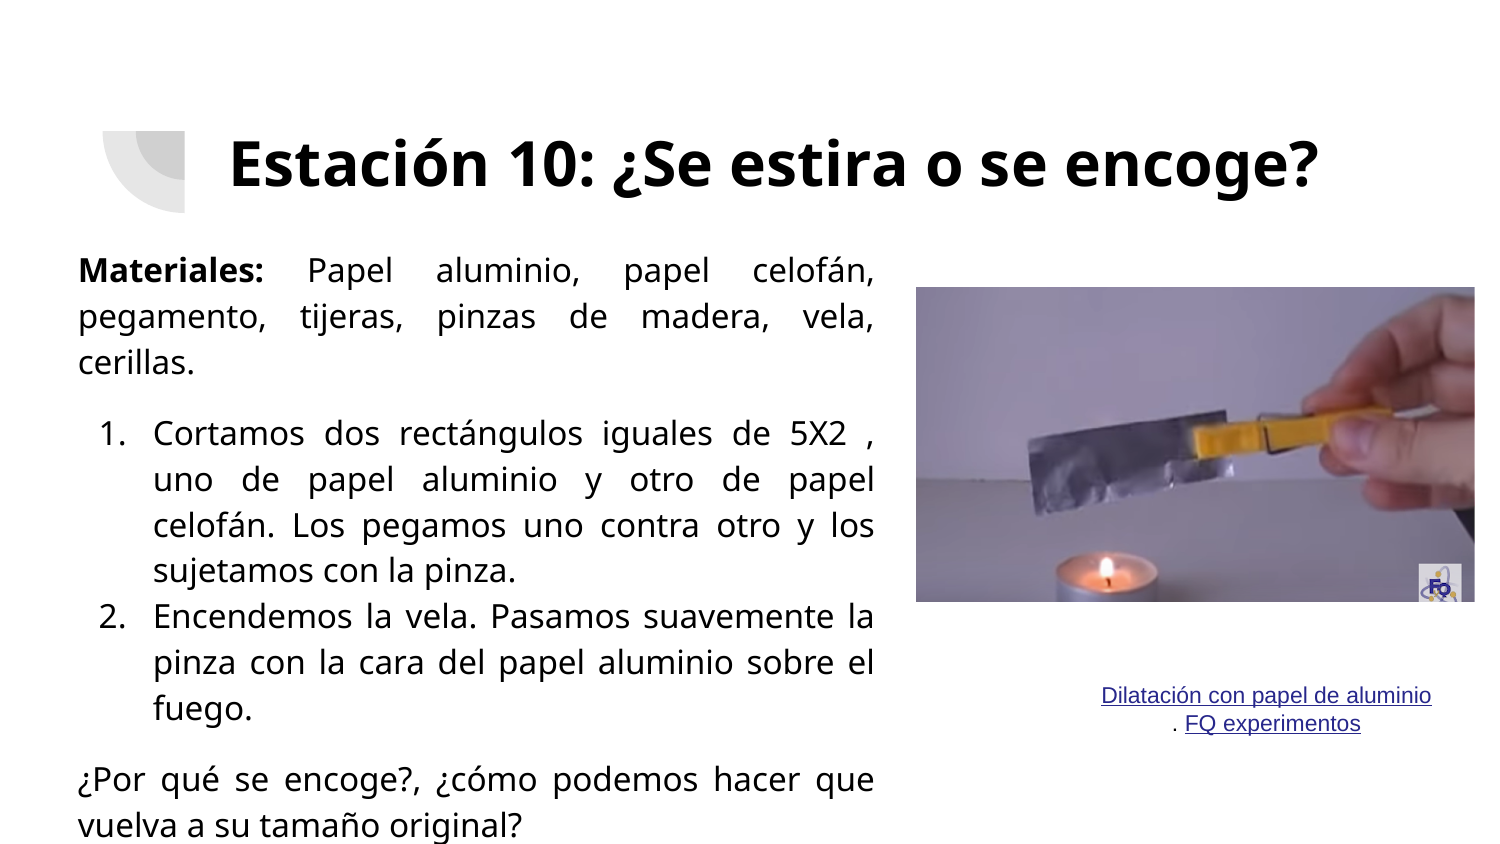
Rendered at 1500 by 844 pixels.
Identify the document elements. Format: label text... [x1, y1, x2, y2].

text_box Dilatación con papel de aluminio. FQ experimentos [1085, 665, 1448, 746]
title Estación 10: ¿Se estira o se encoge? [213, 98, 1433, 263]
list Materiales: Papel aluminio, papel celofán, pegamento, tijeras, pinzas de madera, vela, cerillas. Cortamos dos rectángulos iguales de 5X2 , uno de papel aluminio y otro de papel celofán. Los pegamos uno contra otro y los sujetamos con la pinza. Encendemos la vela. Pasamos suavemente la pinza con la cara del papel aluminio sobre el fuego. ¿Por qué se encoge?, ¿cómo podemos hacer que vuelva a su tamaño original? [62, 228, 892, 832]
picture [916, 287, 1475, 602]
